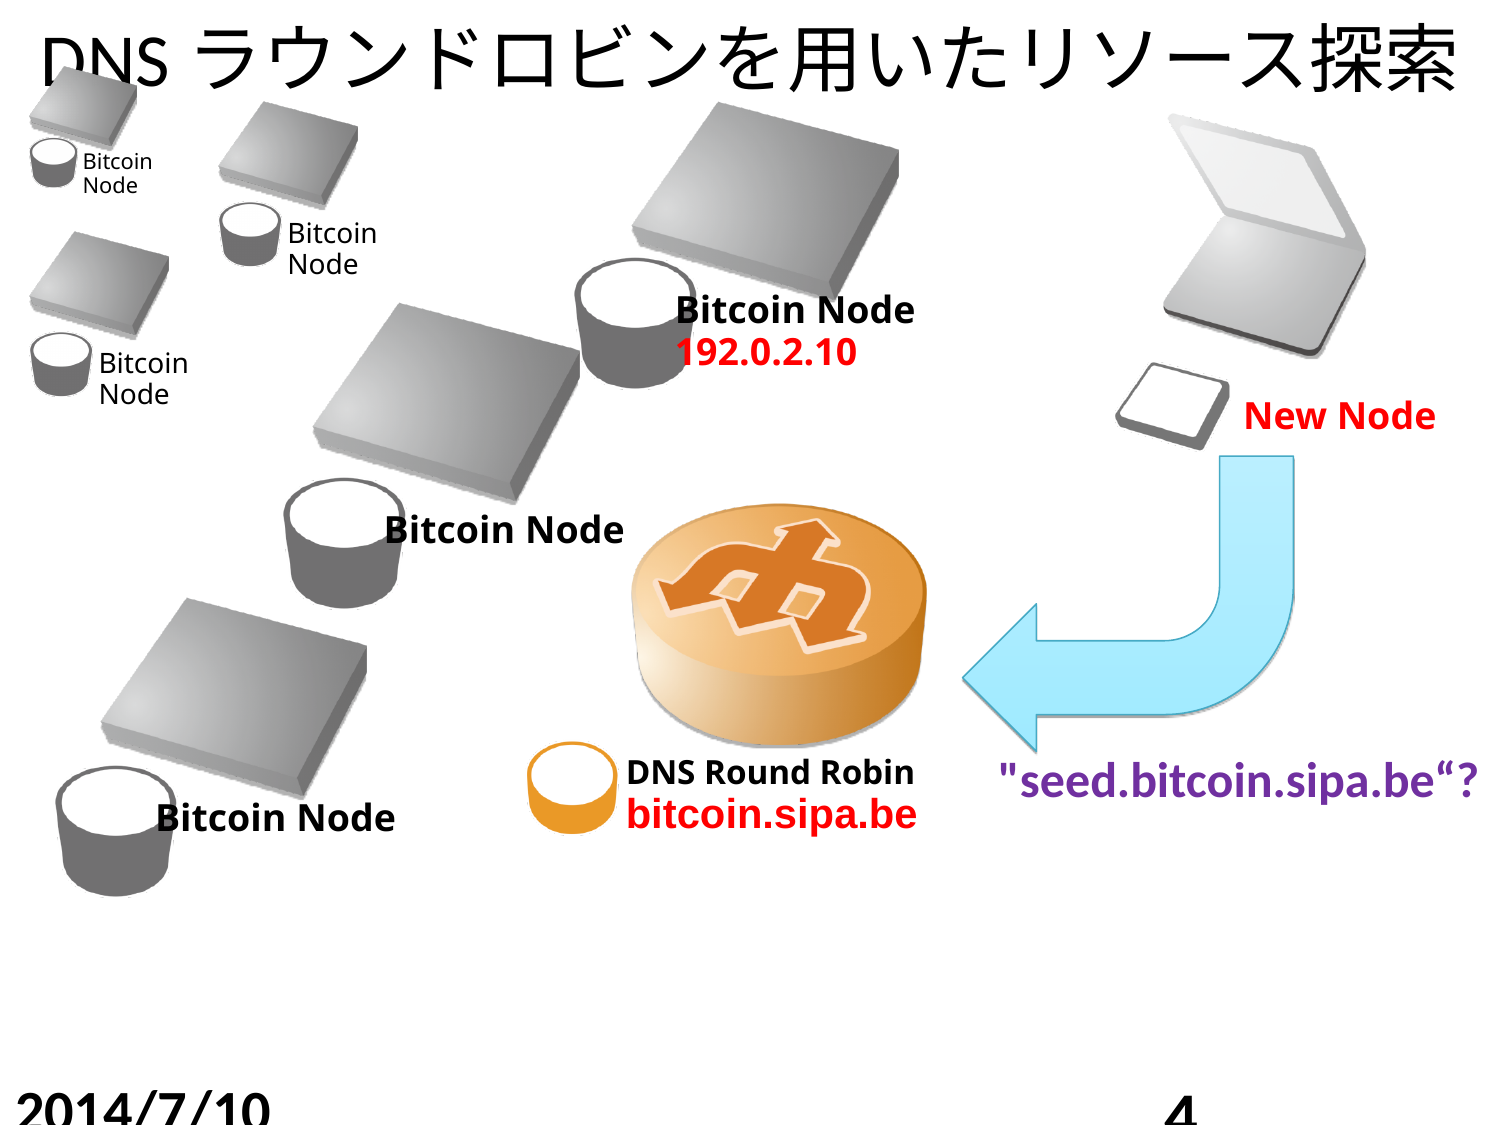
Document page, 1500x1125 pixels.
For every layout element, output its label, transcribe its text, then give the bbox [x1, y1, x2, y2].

picture [1113, 360, 1231, 452]
picture [631, 503, 927, 745]
text_box DNS Round Robin bitcoin.sipa.be [625, 754, 999, 839]
text_box [962, 456, 1294, 739]
text_box Bitcoin Node [383, 510, 644, 554]
picture [218, 101, 358, 267]
text_box Bitcoin Node [98, 348, 213, 368]
text_box Bitcoin Node [82, 150, 171, 201]
picture [29, 231, 169, 397]
text_box "seed.bitcoin.sipa.be“? [982, 739, 1500, 816]
picture [53, 101, 899, 898]
text_box 2014/7/10 [0, 1065, 351, 1125]
picture [525, 739, 619, 836]
picture [1163, 113, 1365, 356]
text_box Bitcoin Node [287, 218, 402, 238]
text_box New Node [1243, 395, 1471, 439]
text_box Bitcoin Node [155, 797, 415, 842]
text_box Bitcoin Node 192.0.2.10 [674, 290, 935, 376]
picture [29, 66, 137, 188]
title DNSラウンドロビンを用いたリソース探索 [0, 0, 1500, 114]
text_box [1149, 1065, 1500, 1125]
